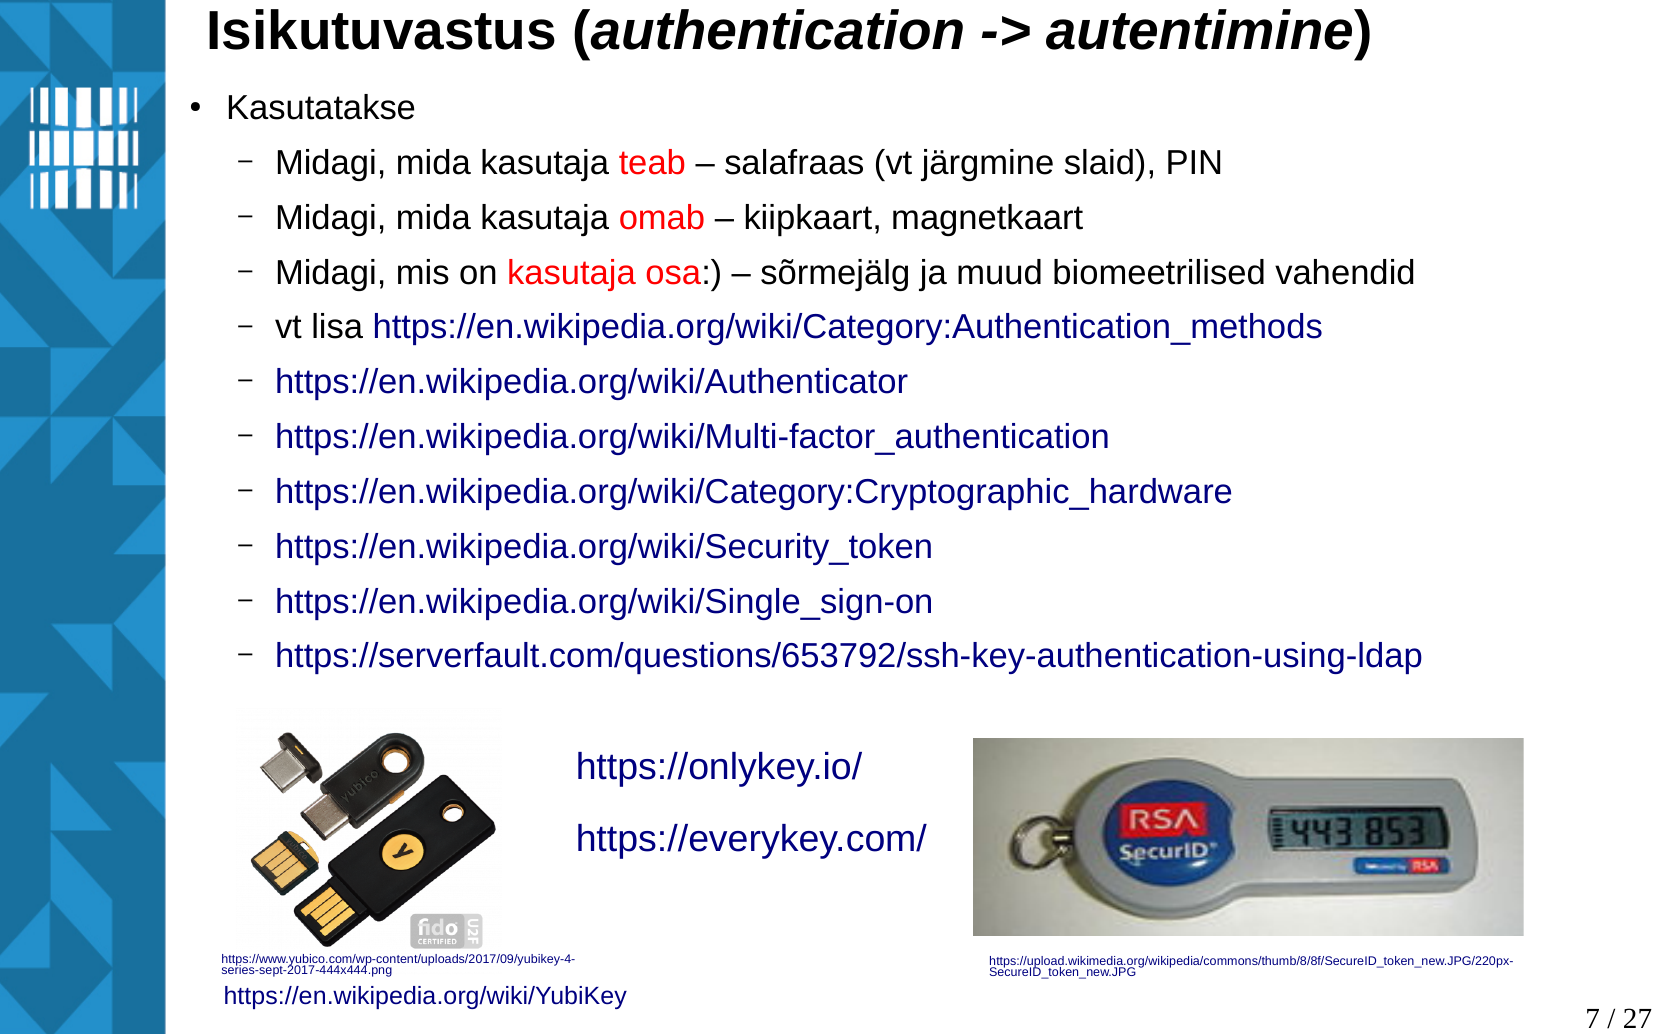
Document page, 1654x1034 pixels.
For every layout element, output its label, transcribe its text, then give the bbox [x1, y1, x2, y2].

picture [236, 708, 502, 944]
text_box https://onlykey.io/ https://everykey.com/ [561, 738, 945, 867]
text_box https://upload.wikimedia.org/wikipedia/commons/thumb/8/8f/SecureID_token_new.JPG/220px-SecureID_token_new.JPG [974, 946, 1536, 990]
list Kasutatakse Midagi, mida kasutaja teab – salafraas (vt järgmine slaid), PIN Midagi, mida kasutaja omab – kiipkaart, magnetkaart Midagi, mis on kasutaja osa:) – sõrmejälg ja muud biomeetrilised vahendid vt lisa https://en.wikipedia.org/wiki/Category:Authentication_methods https://en.wikipedia.org/wiki/Authenticator https://en.wikipedia.org/wiki/Multi-factor_authentication https://en.wikipedia.org/wiki/Category:Cryptographic_hardware https://en.wikipedia.org/wiki/Security_token https://en.wikipedia.org/wiki/Single_sign-on https://serverfault.com/questions/653792/ssh-key-authentication-using-ldap [177, 88, 1625, 680]
title Isikutuvastus (authentication -> autentimine) [206, 0, 1589, 62]
text_box https://www.yubico.com/wp-content/uploads/2017/09/yubikey-4-series-sept-2017-444x444.png [206, 944, 591, 988]
text_box https://en.wikipedia.org/wiki/YubiKey [208, 974, 650, 1018]
picture [973, 738, 1524, 936]
